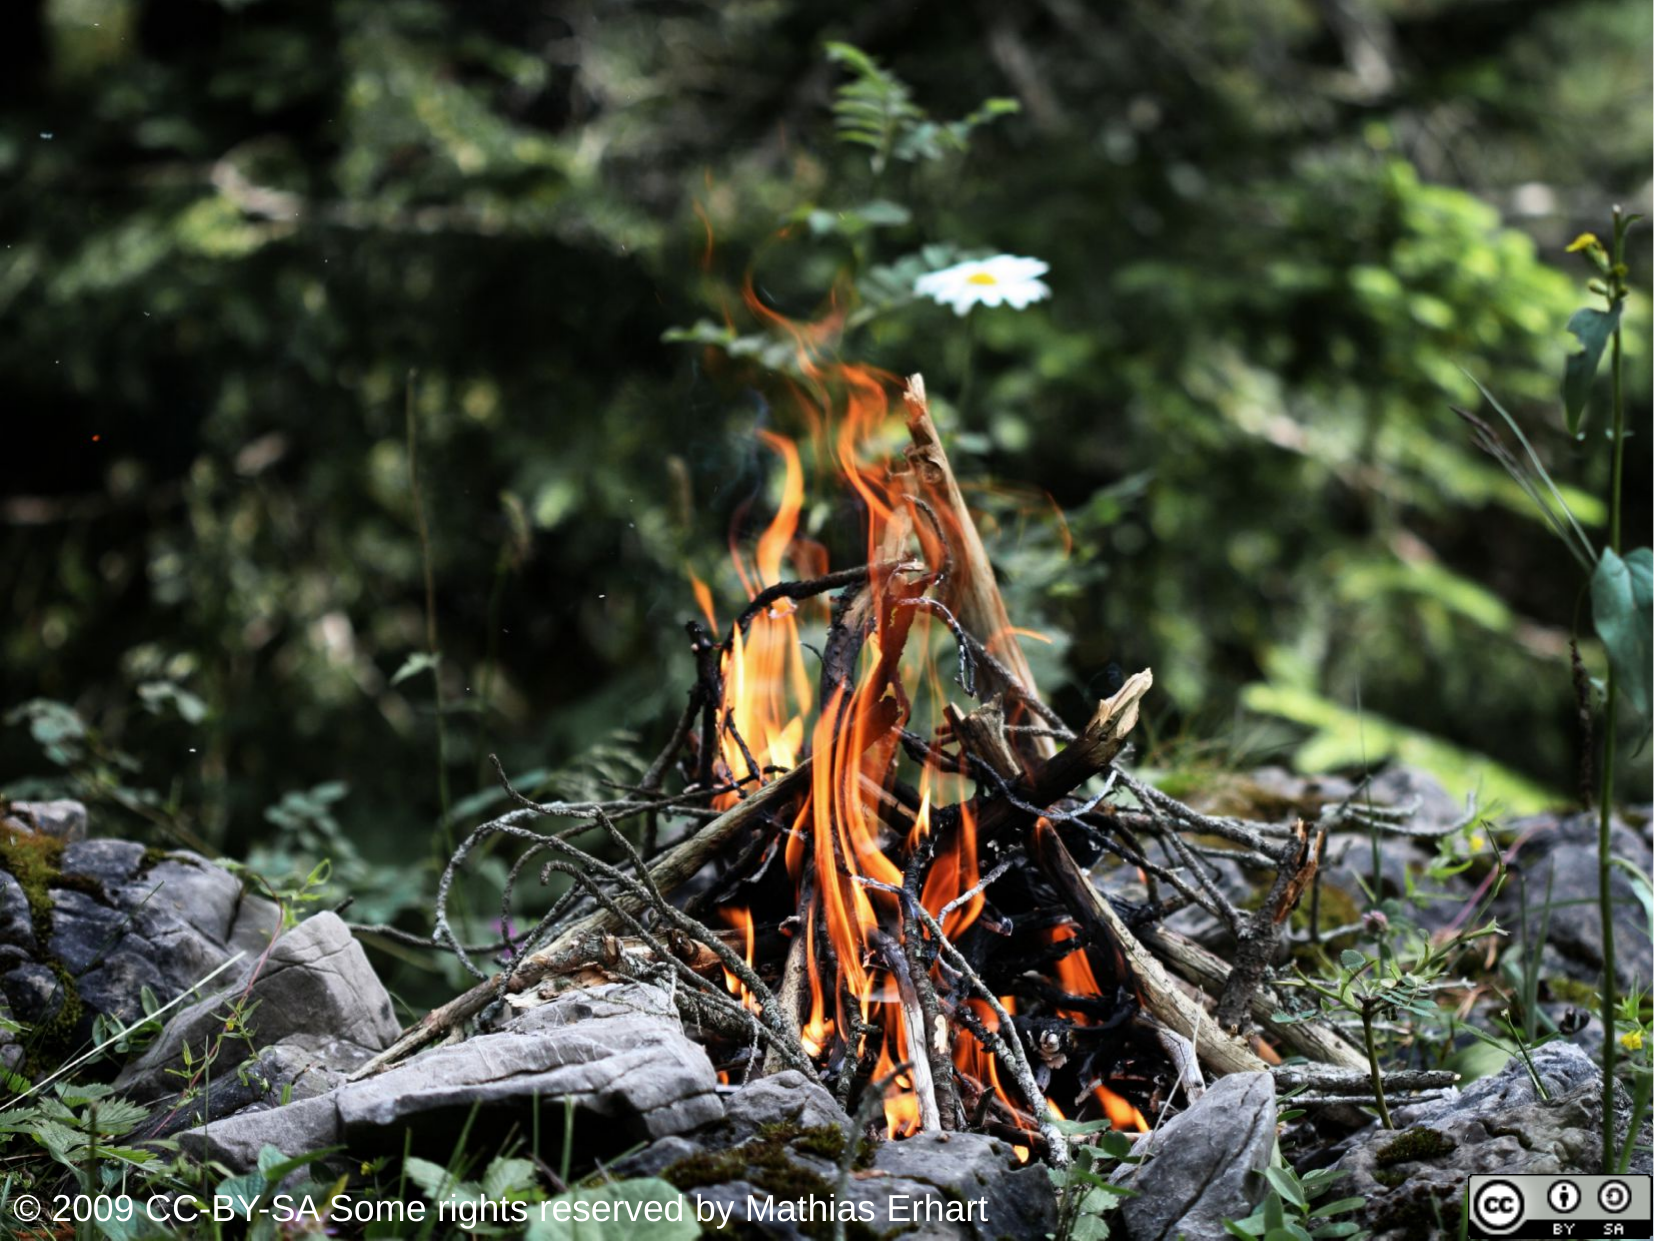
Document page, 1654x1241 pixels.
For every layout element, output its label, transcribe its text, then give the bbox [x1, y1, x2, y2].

picture [0, 0, 1654, 1241]
text_box © 2009 CC-BY-SA Some rights reserved by Mathias Erhart [0, 1180, 1005, 1237]
